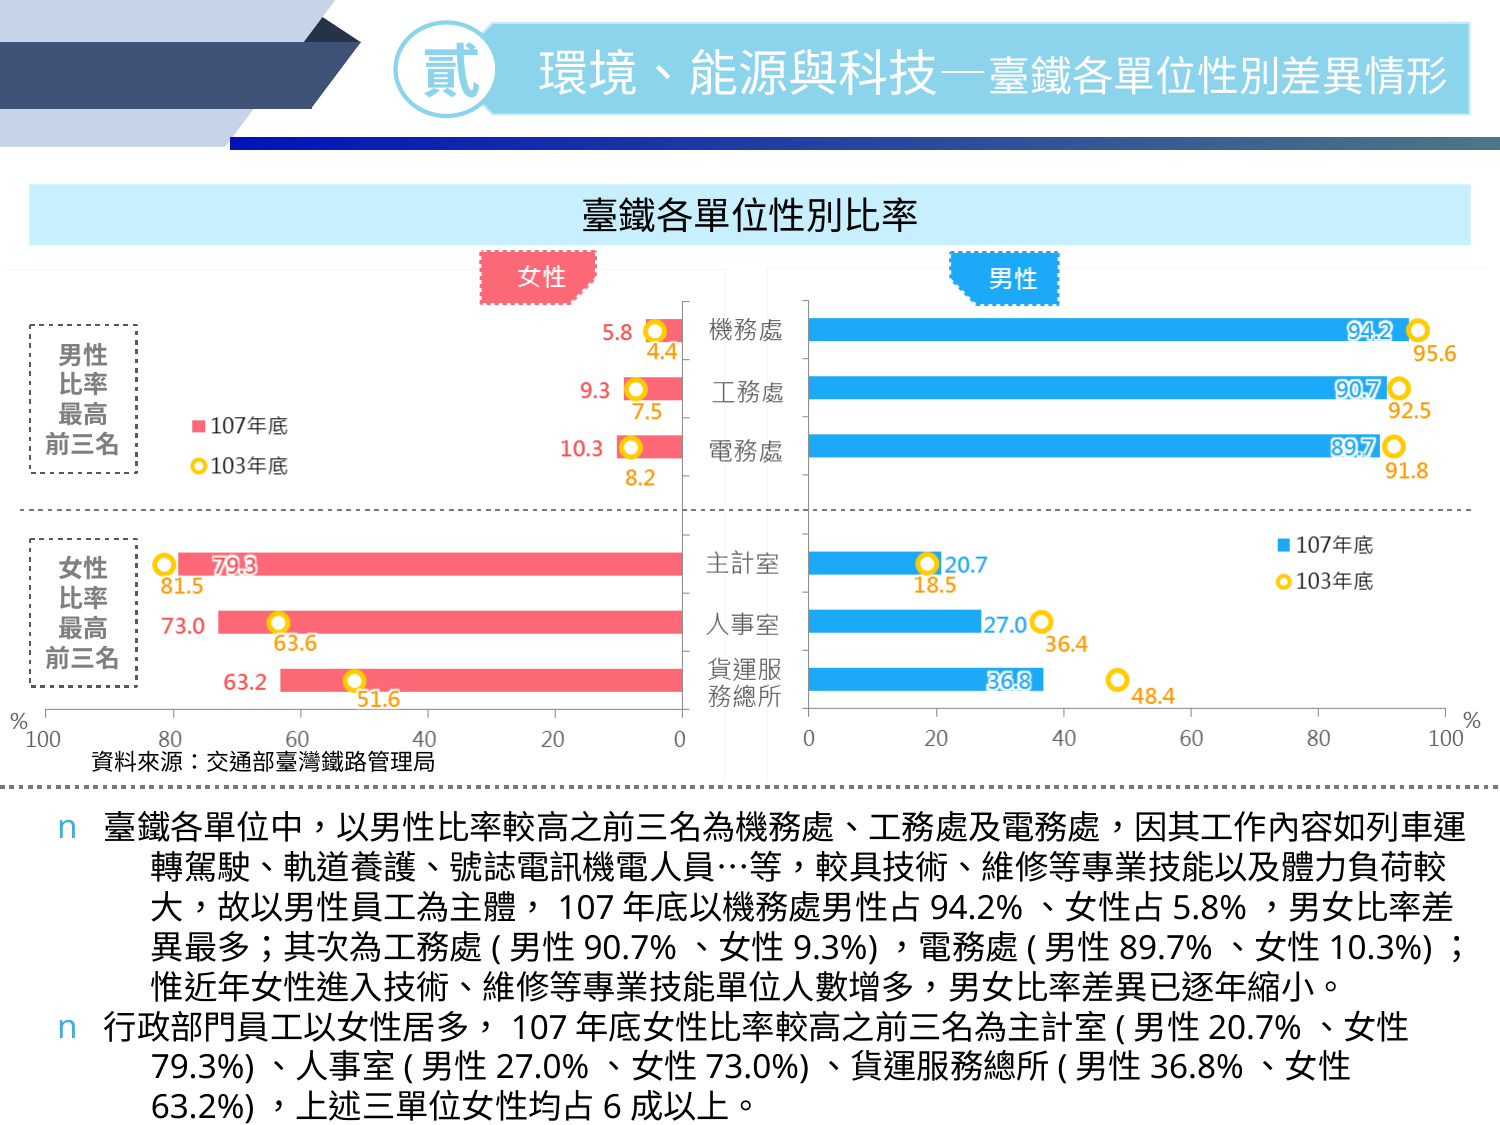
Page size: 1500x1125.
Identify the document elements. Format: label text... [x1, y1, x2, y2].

picture [3, 250, 1488, 783]
text_box 環境、能源與科技—臺鐵各單位性別差異情形 [497, 25, 1471, 118]
text_box 臺鐵各單位性別比率 [29, 184, 1471, 246]
text_box [395, 38, 408, 100]
text_box [486, 21, 1471, 116]
text_box 女性 比率 最高 前三名 [30, 539, 136, 687]
text_box [230, 137, 1500, 149]
text_box [427, 22, 466, 26]
text_box 男性 比率 最高 前三名 [30, 325, 136, 473]
text_box 貳 [408, 26, 486, 113]
text_box 資料來源：交通部臺灣鐵路管理局 [76, 739, 597, 783]
text_box 臺鐵各單位中，以男性比率較高之前三名為機務處、工務處及電務處，因其工作內容如列車運轉駕駛、軌道養護、號誌電訊機電人員…等，較具技術、維修等專業技能以及體力負荷較大，故以男性員工為主體，107年底以機務處男性占94.2%、女性占5.8%，男女比率差異最多；其次為工務處(男性90.7%、女性9.3%)，電務處(男性89.7%、女性10.3%)；惟近年女性進入技術、維修等專業技能單位人數增多，男女比率差異已逐年縮小。 行政部門員工以女性居多，107年底女性比率較高之前三名為主計室(男性20.7%、女性79.3%)、人事室(男性27.0%、女性73.0%)、貨運服務總所(男性36.8%、女性63.2%)，上述三單位女性均占6成以上。 [41, 798, 1495, 1125]
